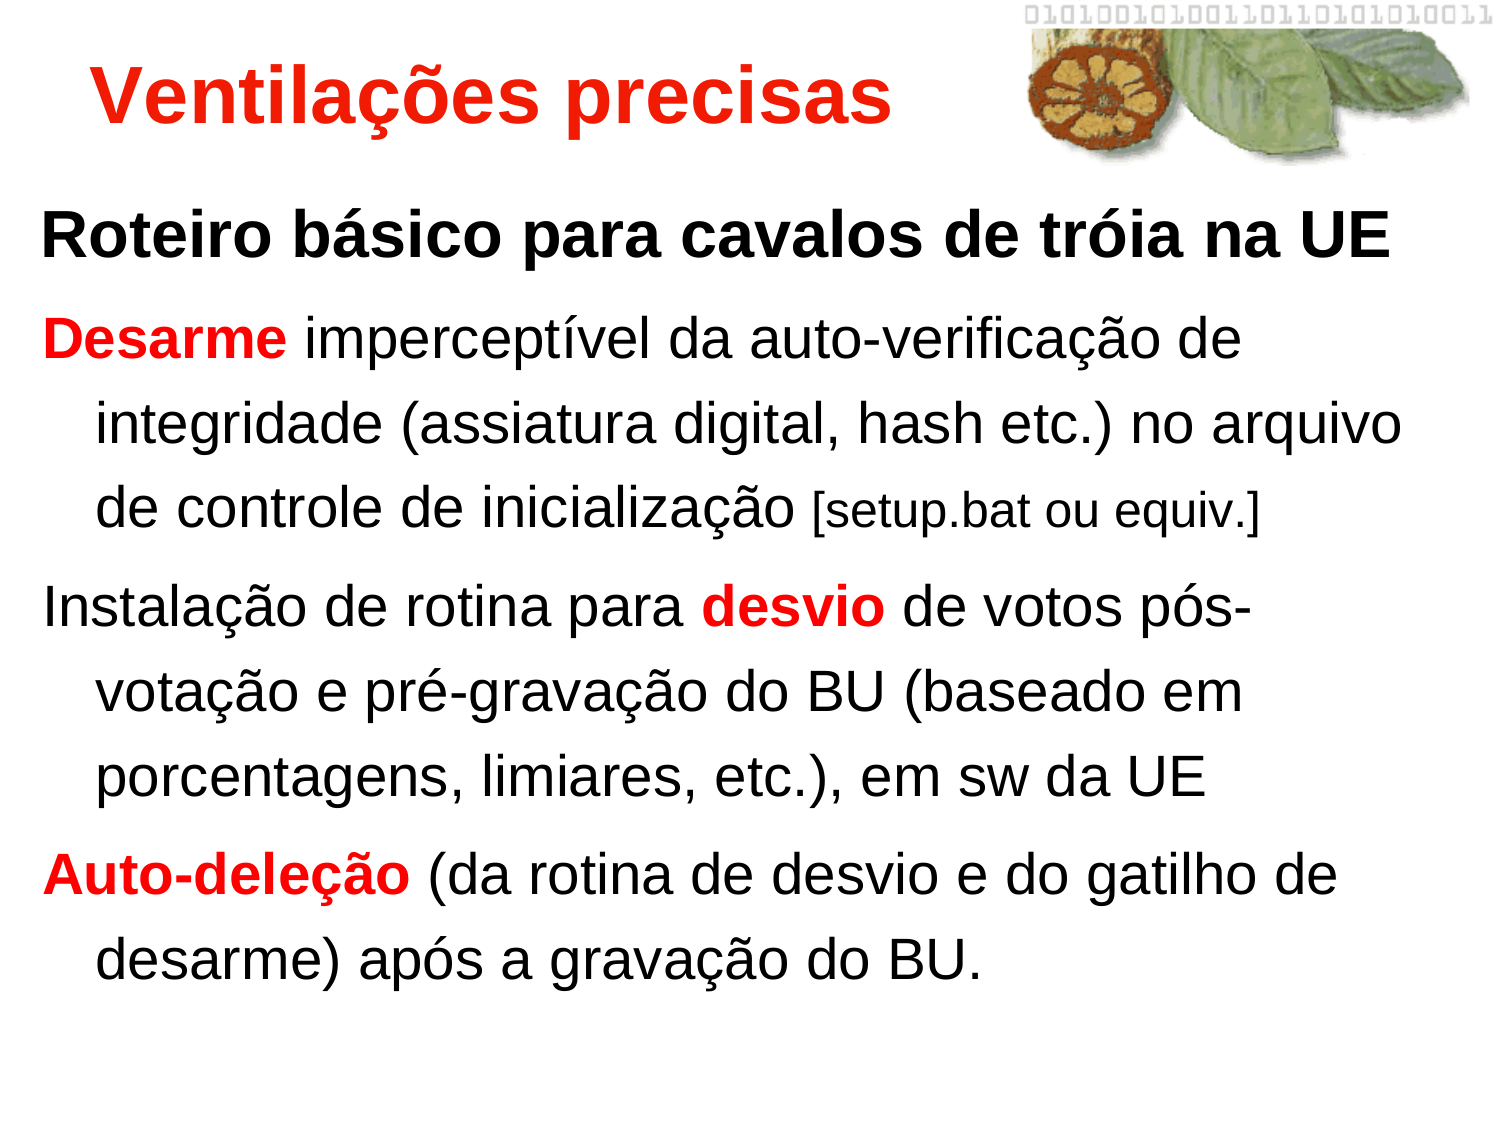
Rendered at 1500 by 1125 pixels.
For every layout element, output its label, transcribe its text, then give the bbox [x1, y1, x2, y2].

title Ventilações precisas [75, 20, 1313, 149]
picture [1021, 0, 1494, 166]
list Roteiro básico para cavalos de tróia na UE Desarme imperceptível da auto-verificação de integridade (assiatura digital, hash etc.) no arquivo de controle de inicialização [setup.bat ou equiv.] Instalação de rotina para desvio de votos pós-votação e pré-gravação do BU (baseado em porcentagens, limiares, etc.), em sw da UE Auto-deleção (da rotina de desvio e do gatilho de desarme) após a gravação do BU. [25, 193, 1456, 1004]
